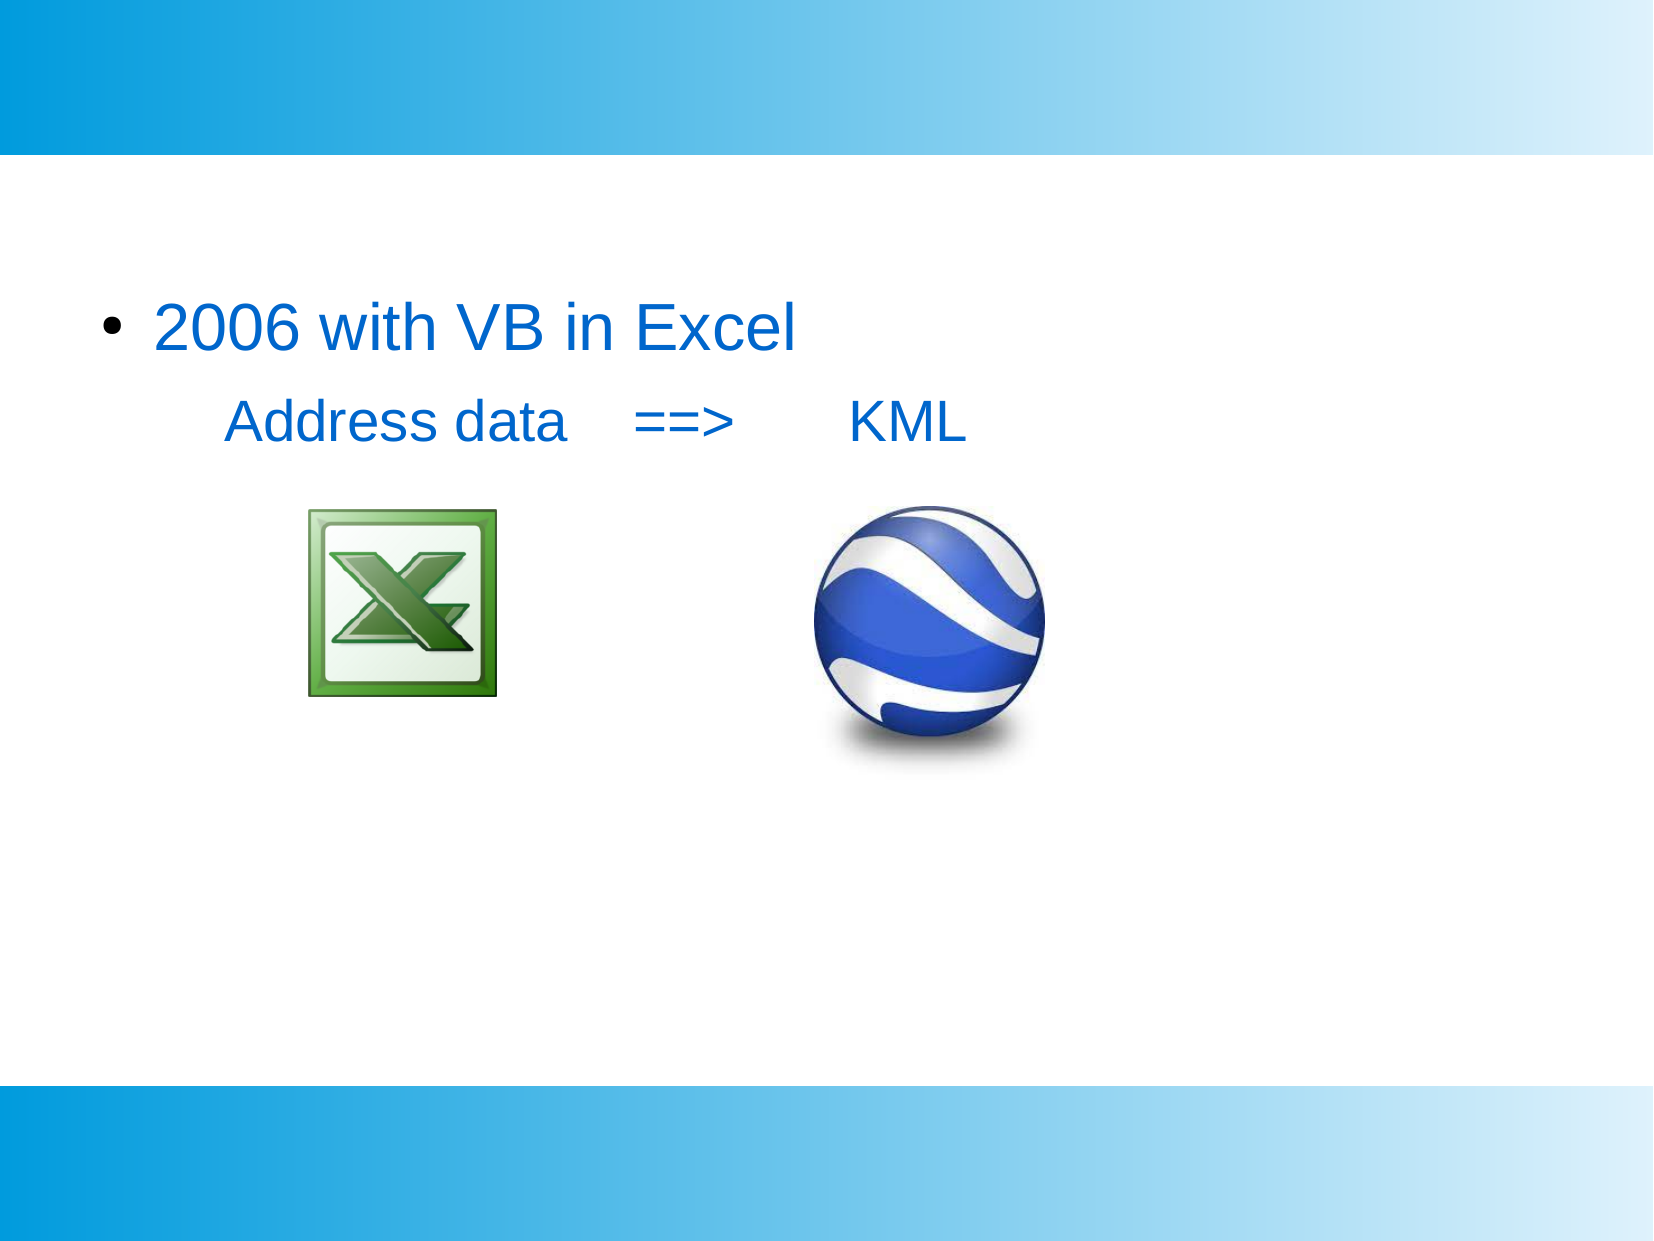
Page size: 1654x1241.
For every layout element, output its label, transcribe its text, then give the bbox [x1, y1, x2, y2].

picture [308, 509, 497, 697]
picture [814, 506, 1045, 780]
list 2006 with VB in Excel Address data ==> KML [82, 290, 1146, 426]
